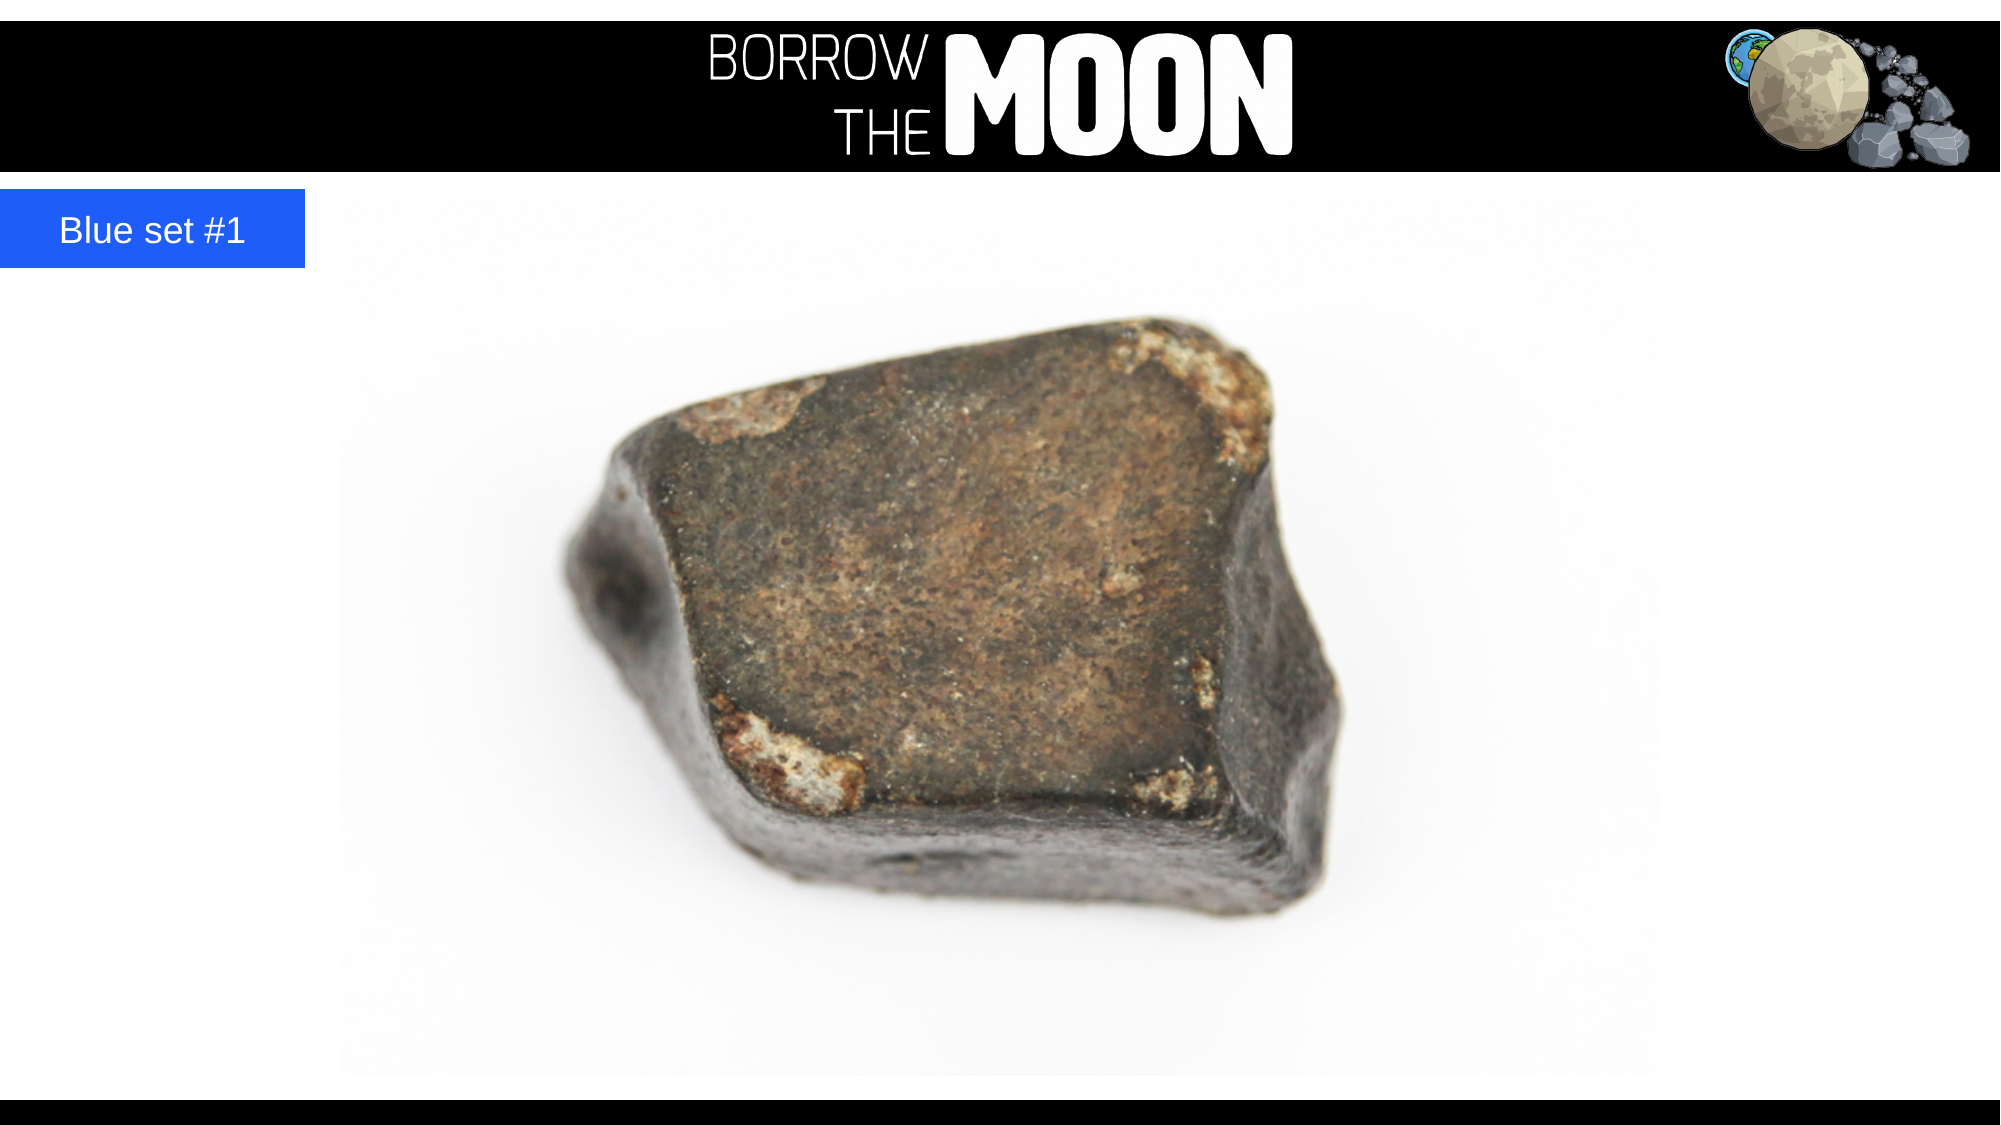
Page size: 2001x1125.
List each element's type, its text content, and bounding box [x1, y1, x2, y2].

picture [339, 194, 1661, 1076]
text_box Blue set #1 [0, 189, 305, 268]
